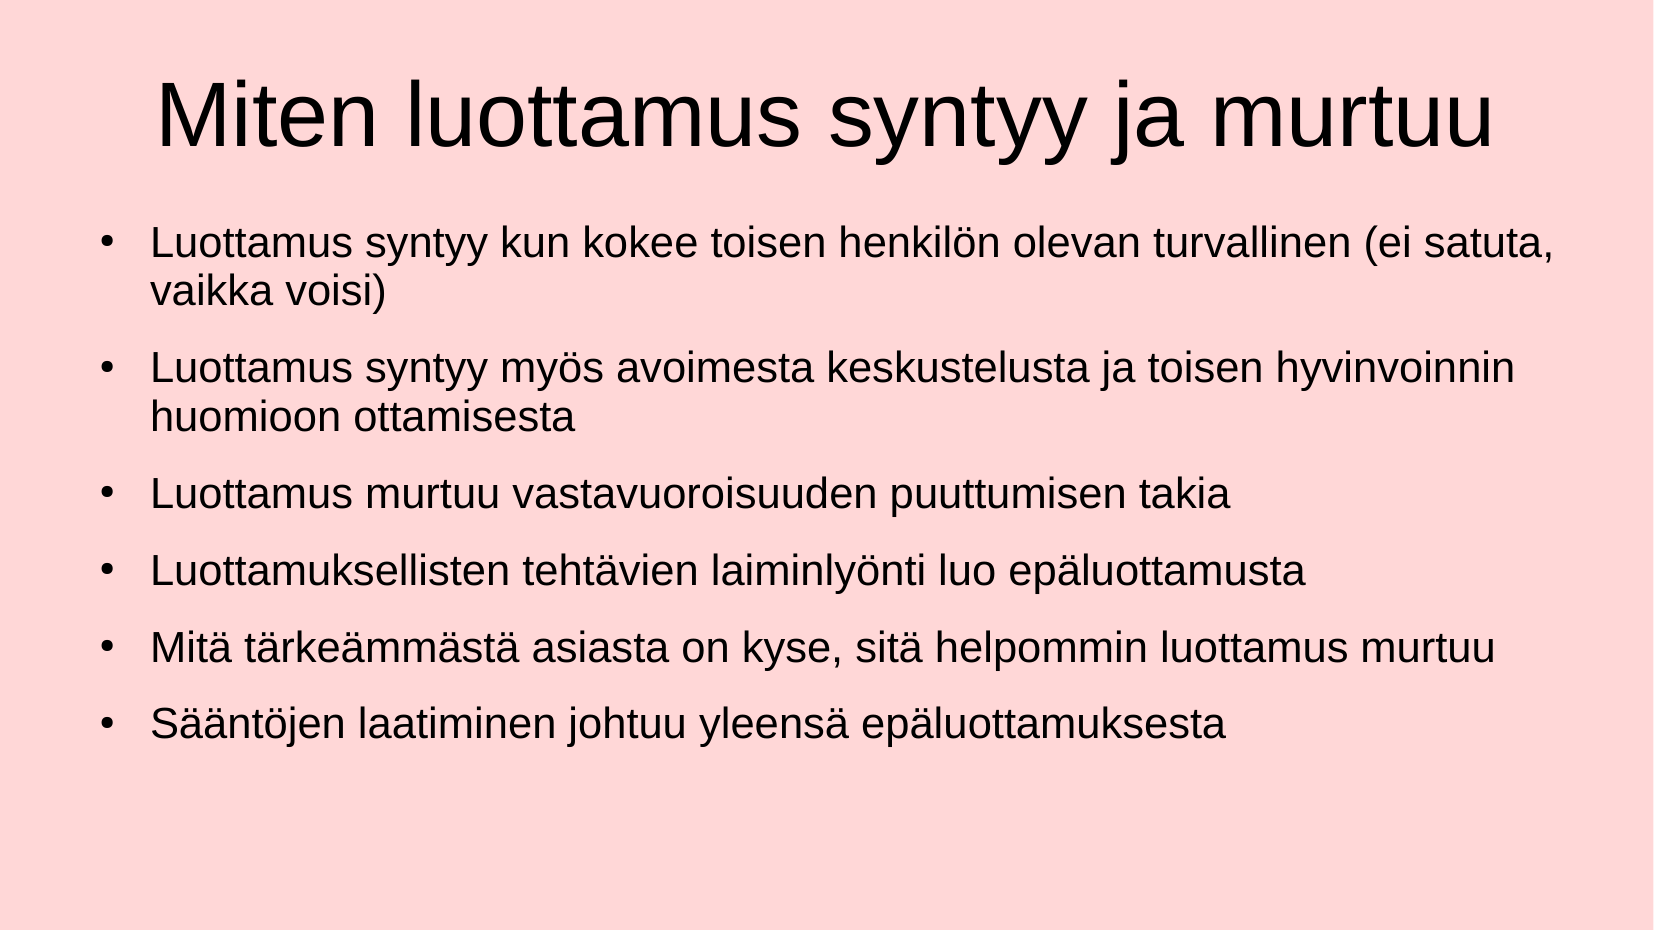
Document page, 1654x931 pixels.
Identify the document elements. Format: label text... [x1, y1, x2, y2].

list Luottamus syntyy kun kokee toisen henkilön olevan turvallinen (ei satuta, vaikka voisi) Luottamus syntyy myös avoimesta keskustelusta ja toisen hyvinvoinnin huomioon ottamisesta Luottamus murtuu vastavuoroisuuden puuttumisen takia Luottamuksellisten tehtävien laiminlyönti luo epäluottamusta Mitä tärkeämmästä asiasta on kyse, sitä helpommin luottamus murtuu Sääntöjen laatiminen johtuu yleensä epäluottamuksesta [82, 217, 1571, 758]
title Miten luottamus syntyy ja murtuu [82, 37, 1571, 193]
